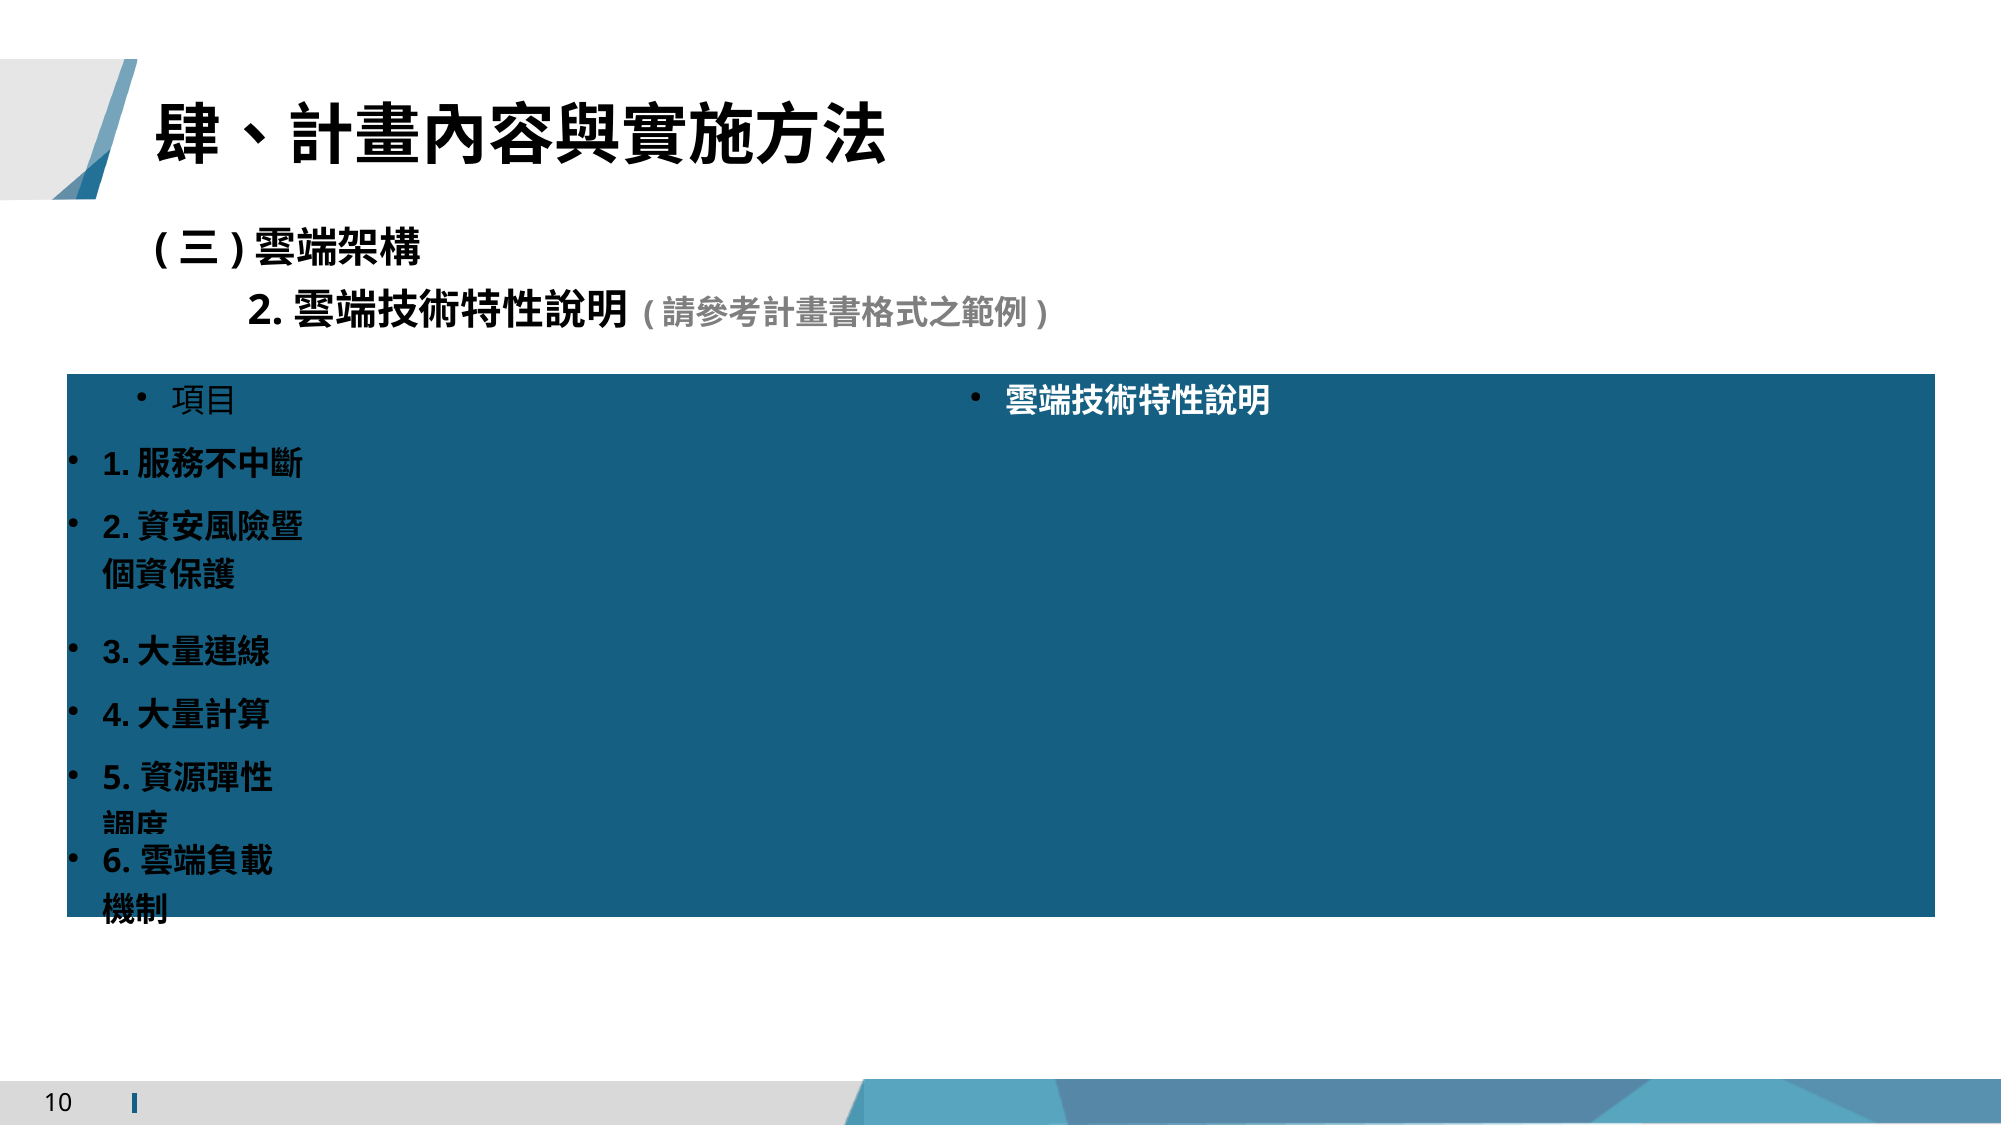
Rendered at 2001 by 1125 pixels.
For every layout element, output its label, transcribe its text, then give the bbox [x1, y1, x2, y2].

table_header 雲端技術特性說明 [306, 374, 1935, 437]
table_cell [306, 625, 1935, 688]
table_cell [306, 688, 1935, 751]
table_cell 3.大量連線 [67, 625, 306, 688]
table_cell [306, 437, 1935, 500]
text_box 10 [28, 1073, 106, 1125]
table_cell [306, 834, 1935, 917]
table_cell [306, 500, 1935, 563]
text_box 肆、計畫內容與實施方法 [139, 93, 1915, 171]
table_cell 4.大量計算 [67, 688, 306, 751]
table_cell 2.資安風險暨個資保護 [67, 500, 306, 625]
text_box (三)雲端架構 2.雲端技術特性說明 (請參考計畫書格式之範例) [139, 212, 1870, 342]
table_cell 6.雲端負載機制 [110, 900, 122, 917]
table_cell 1.服務不中斷 [67, 437, 306, 500]
table_cell [306, 563, 1935, 625]
table_cell 5.資源彈性調度 [67, 751, 306, 834]
table_header 項目 [67, 374, 306, 437]
table_cell 6.雲端負載機制 [67, 834, 306, 917]
table_cell [306, 751, 1935, 834]
